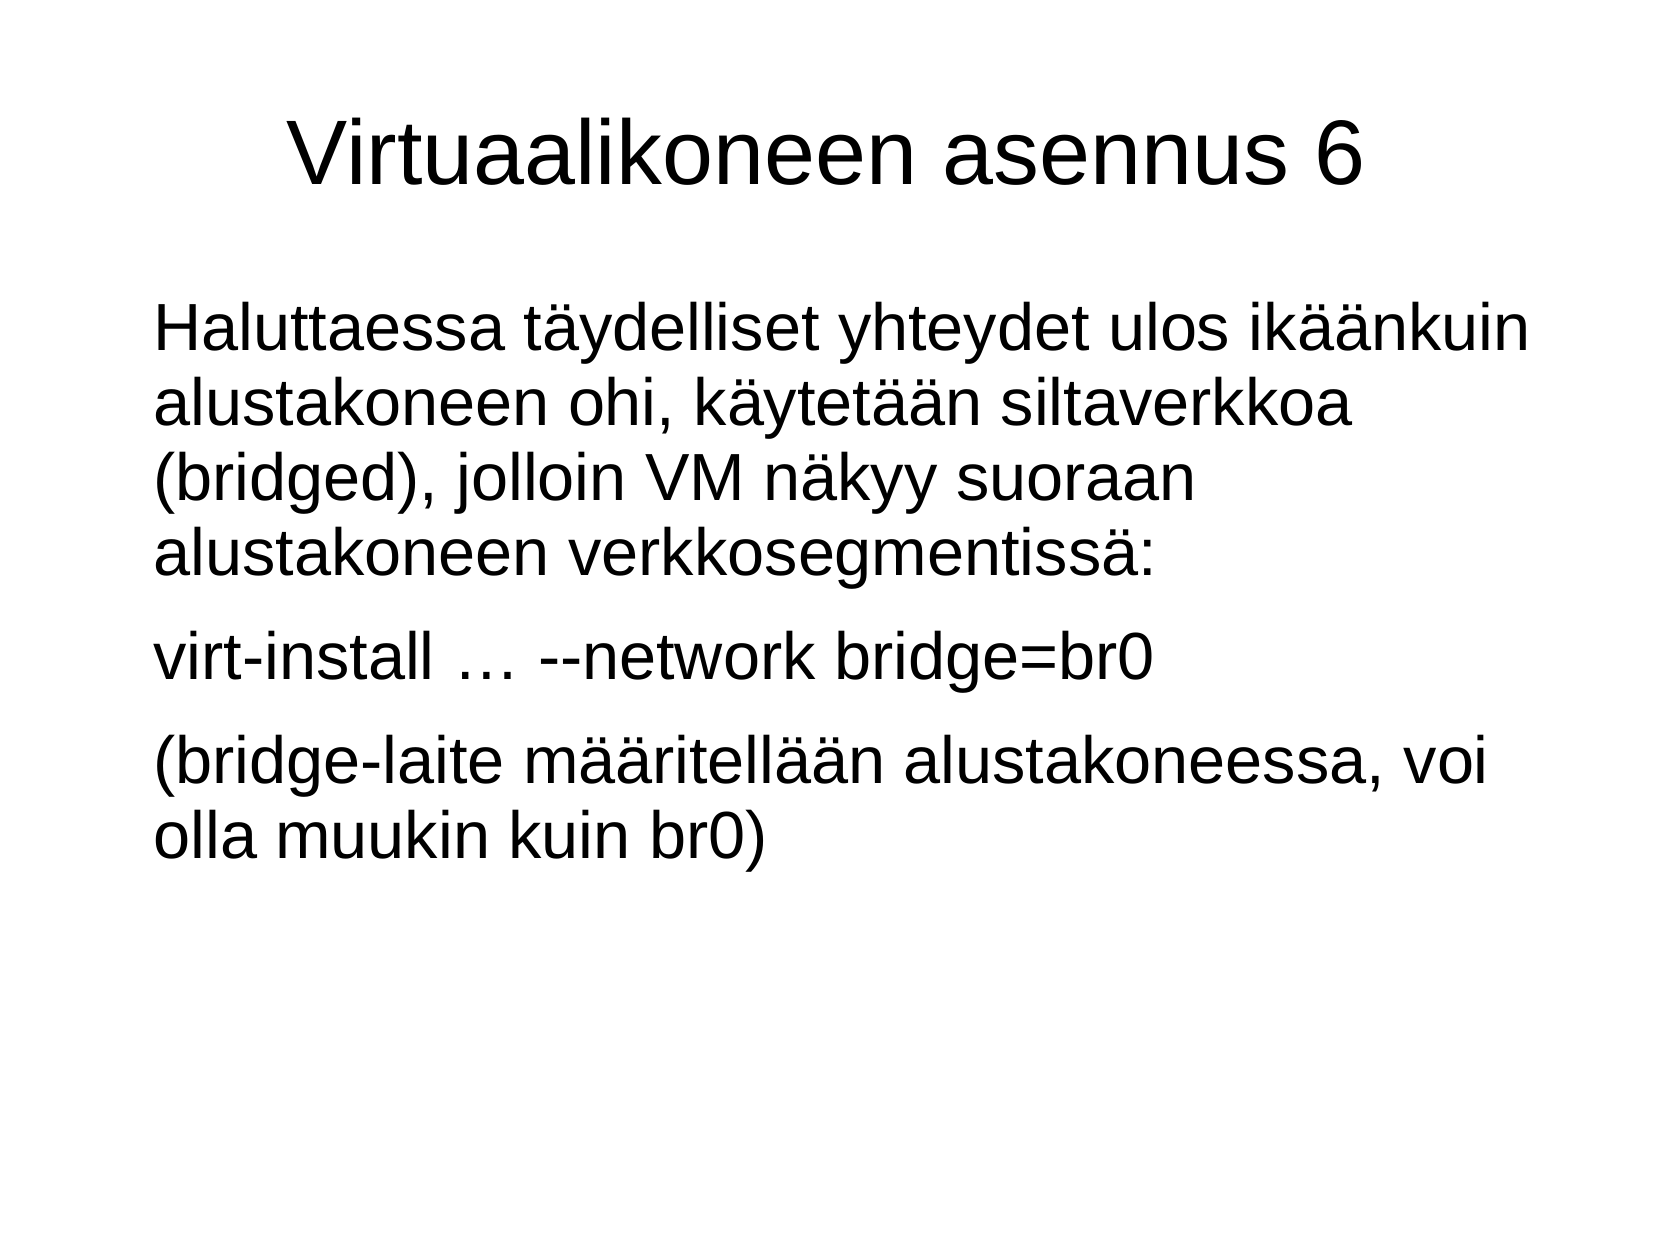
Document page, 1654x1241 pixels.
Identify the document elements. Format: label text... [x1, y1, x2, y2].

title Virtuaalikoneen asennus 6 [82, 49, 1571, 257]
list Haluttaessa täydelliset yhteydet ulos ikäänkuin alustakoneen ohi, käytetään siltaverkkoa (bridged), jolloin VM näkyy suoraan alustakoneen verkkosegmentissä: virt-install … --network bridge=br0 (bridge-laite määritellään alustakoneessa, voi olla muukin kuin br0) [82, 290, 1571, 1010]
